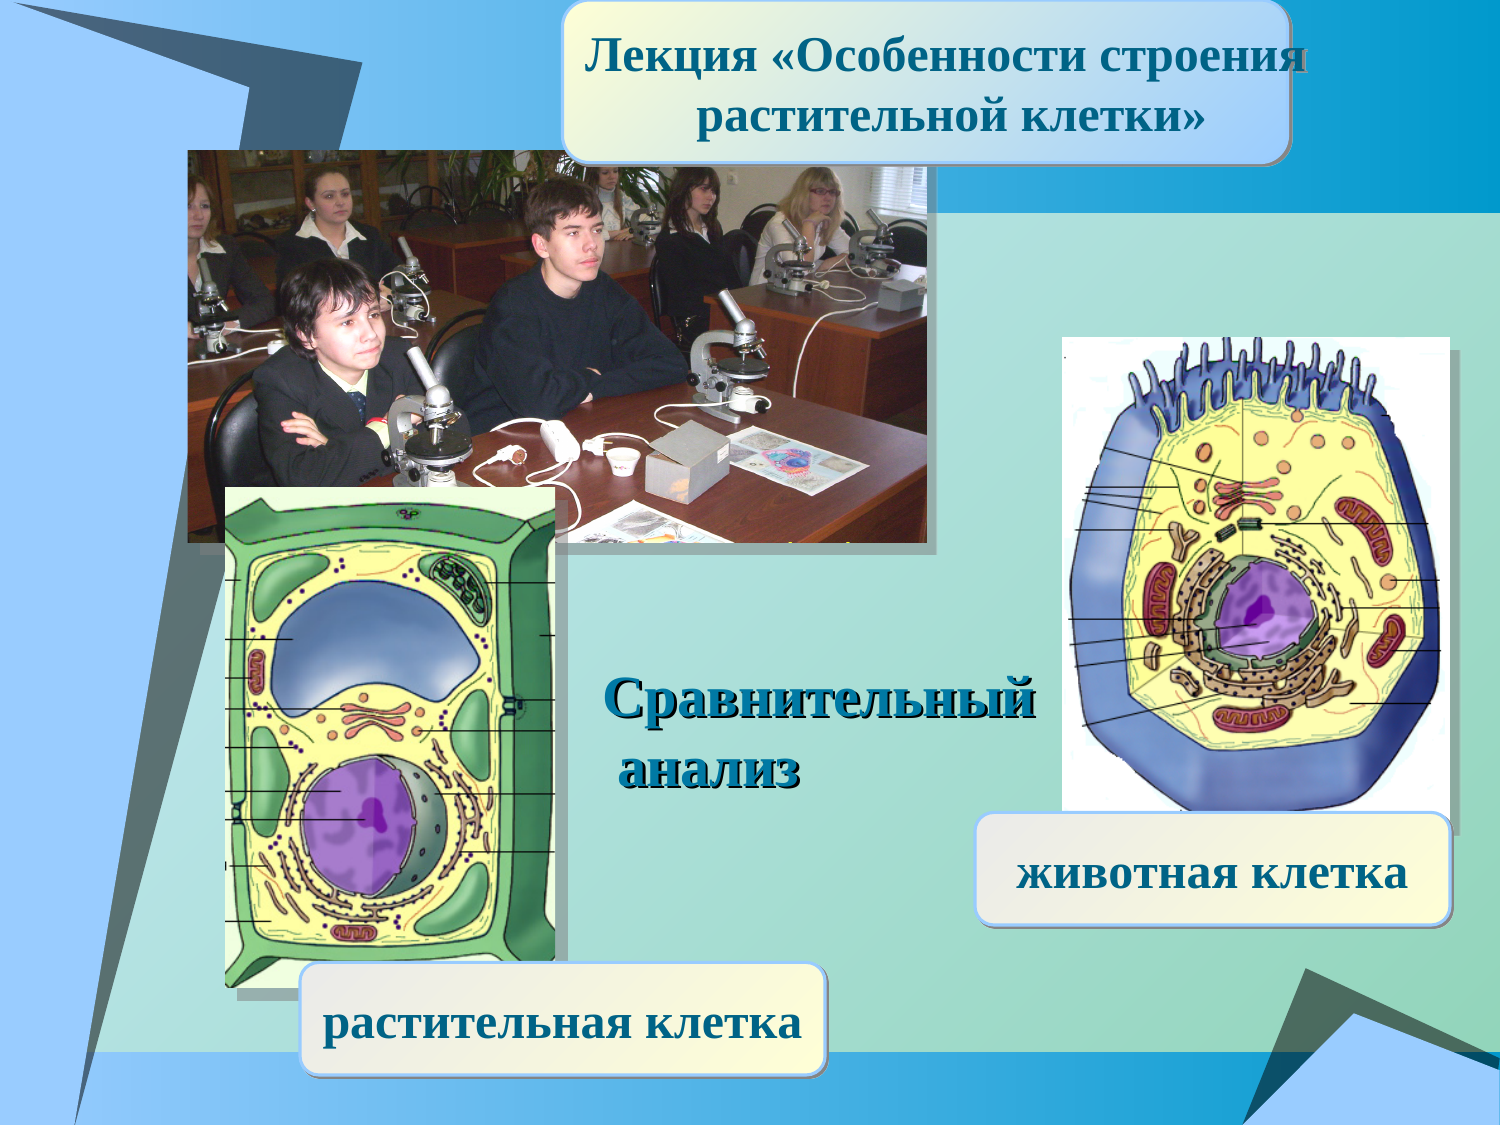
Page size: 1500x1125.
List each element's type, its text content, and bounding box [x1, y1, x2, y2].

picture [187, 149, 951, 988]
text_box животная клетка [974, 812, 1450, 925]
picture [1062, 337, 1450, 825]
text_box Лекция «Особенности строения растительной клетки» [562, 0, 1288, 163]
text_box Сравнительный анализ [588, 649, 1051, 806]
text_box растительная клетка [300, 962, 826, 1075]
